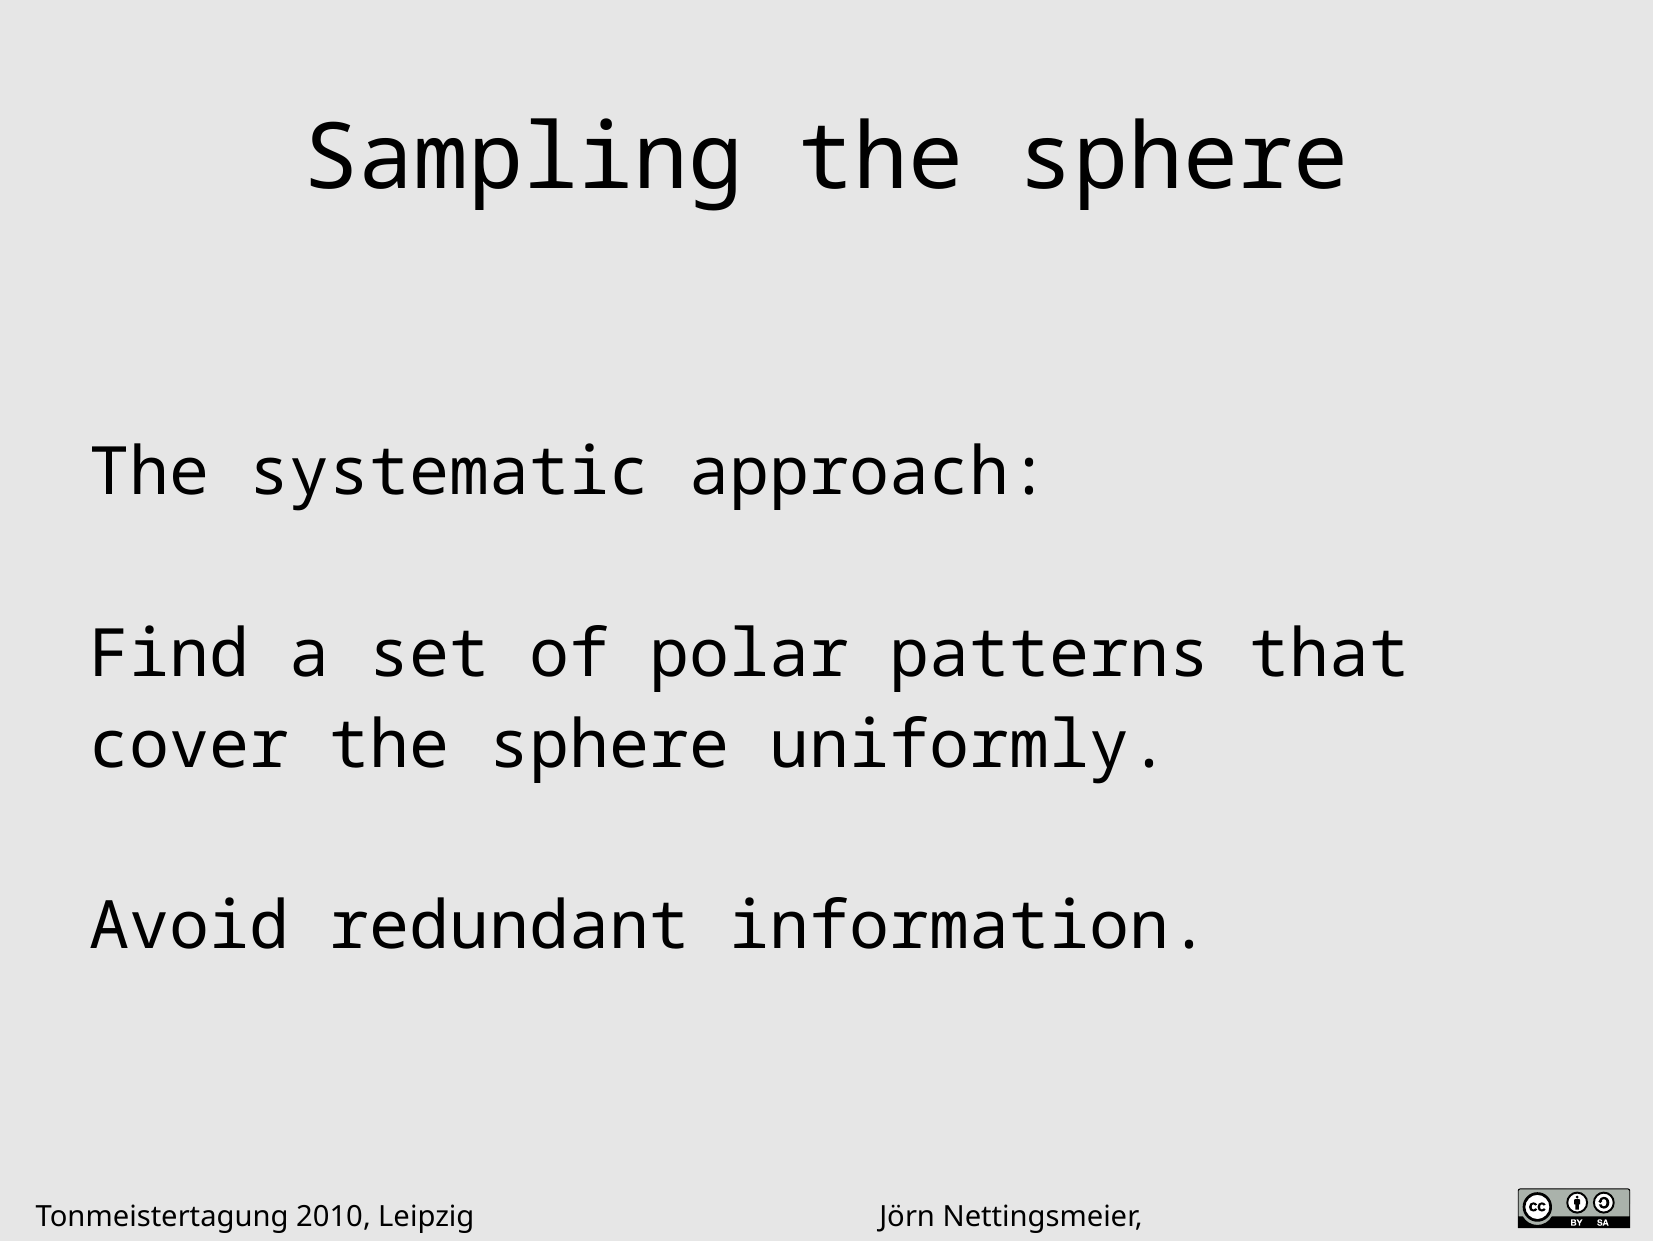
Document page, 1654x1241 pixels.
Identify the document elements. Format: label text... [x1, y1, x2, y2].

text_box The systematic approach: Find a set of polar patterns that cover the sphere uniformly. Avoid redundant information. [75, 416, 1576, 898]
title Sampling the sphere [82, 49, 1571, 257]
